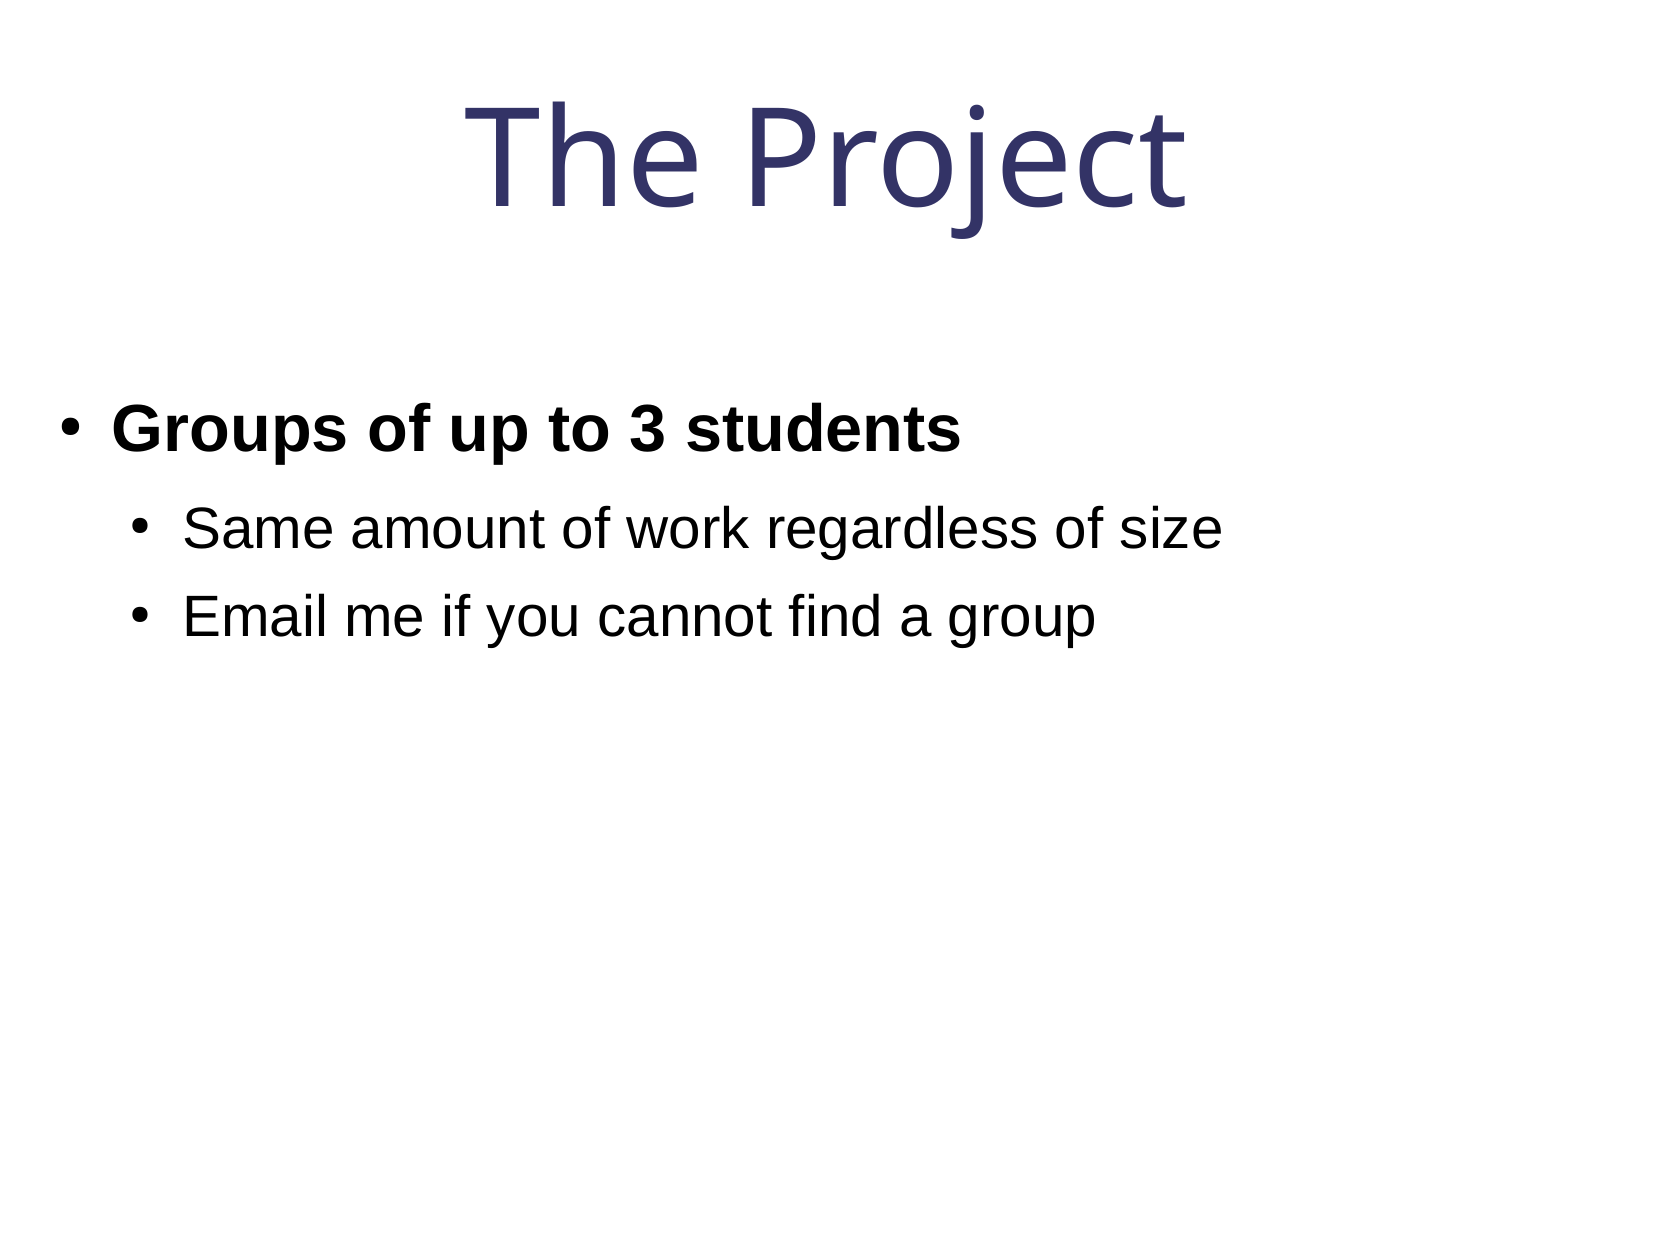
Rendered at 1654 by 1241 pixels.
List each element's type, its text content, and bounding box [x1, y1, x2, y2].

list Groups of up to 3 students Same amount of work regardless of size Email me if you cannot find a group [40, 391, 1654, 1210]
title The Project [82, 49, 1571, 257]
